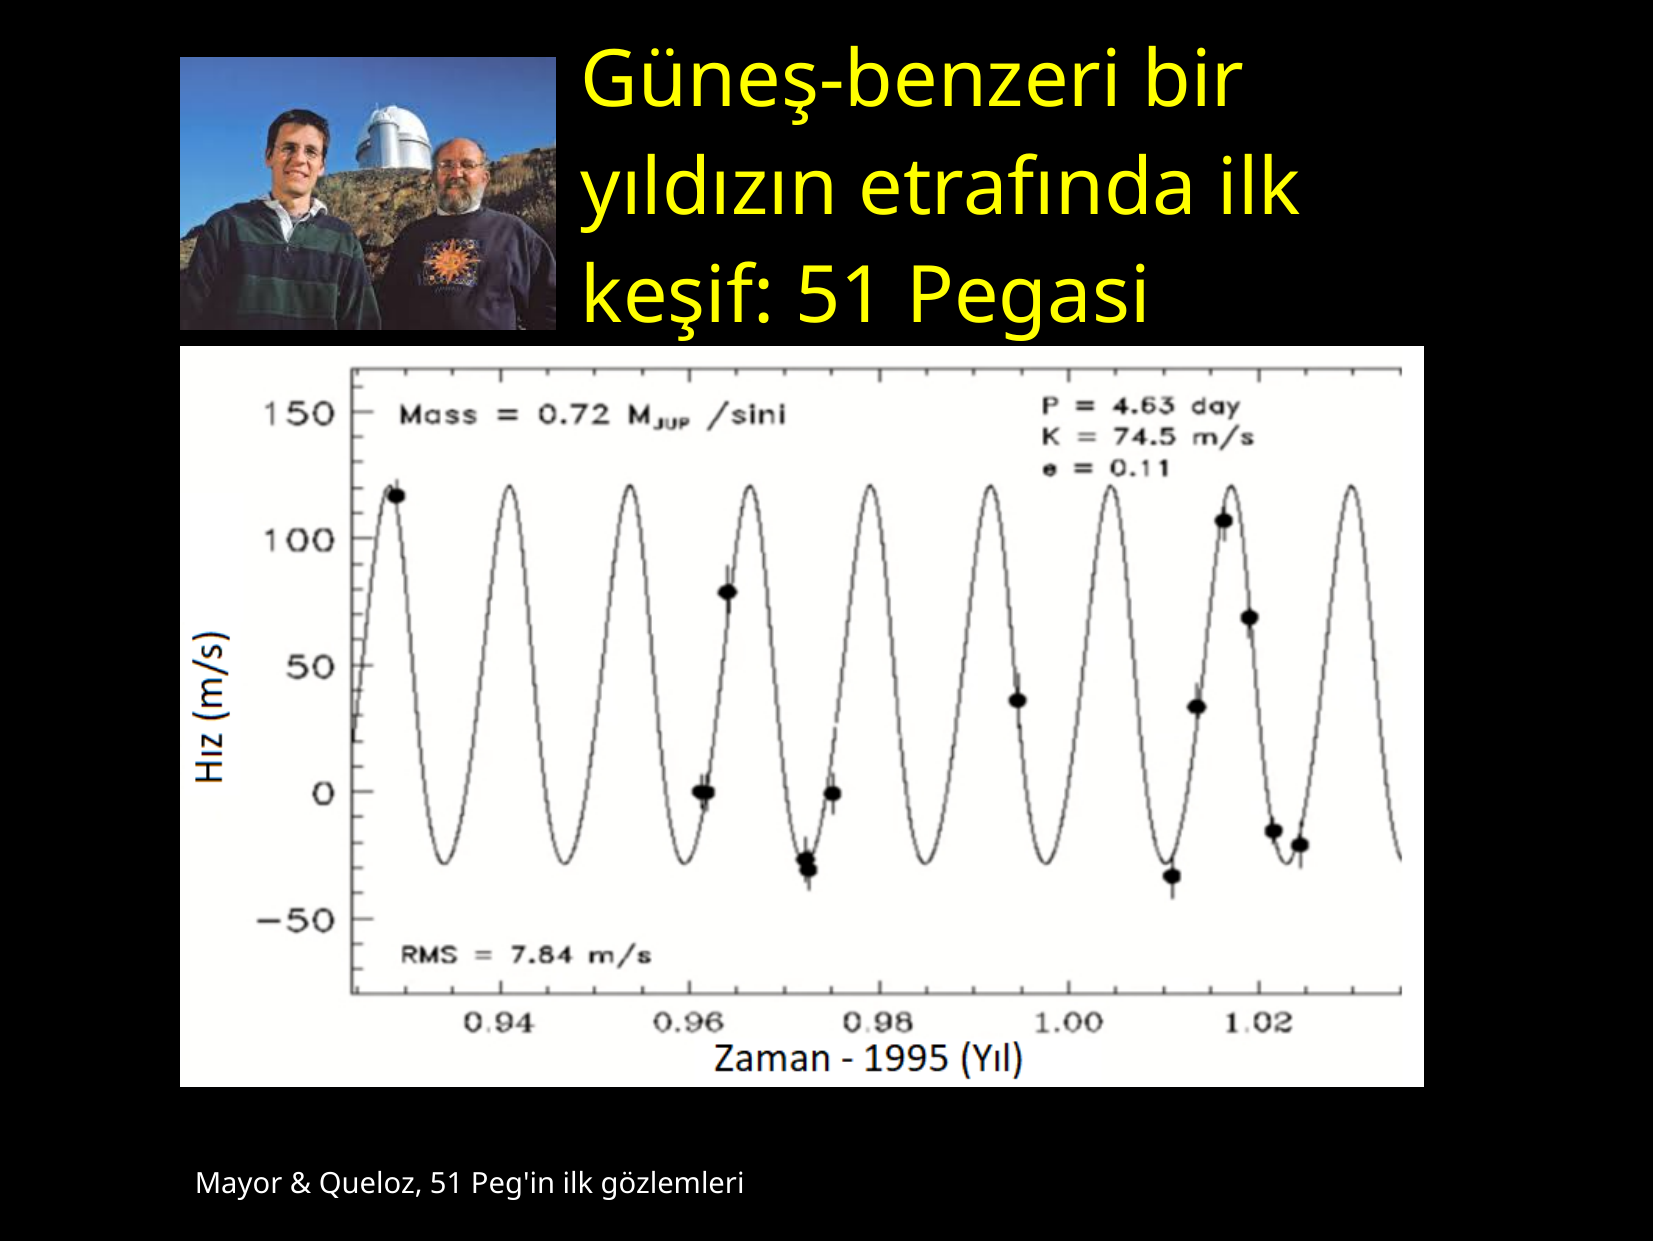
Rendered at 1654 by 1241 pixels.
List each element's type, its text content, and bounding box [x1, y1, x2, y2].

picture [180, 57, 556, 331]
text_box Mayor & Queloz, 51 Peg'in ilk gözlemleri [180, 1155, 931, 1206]
picture [180, 346, 1424, 1087]
title Güneş-benzeri bir yıldızın etrafında ilk keşif: 51 Pegasi [580, 39, 1428, 329]
